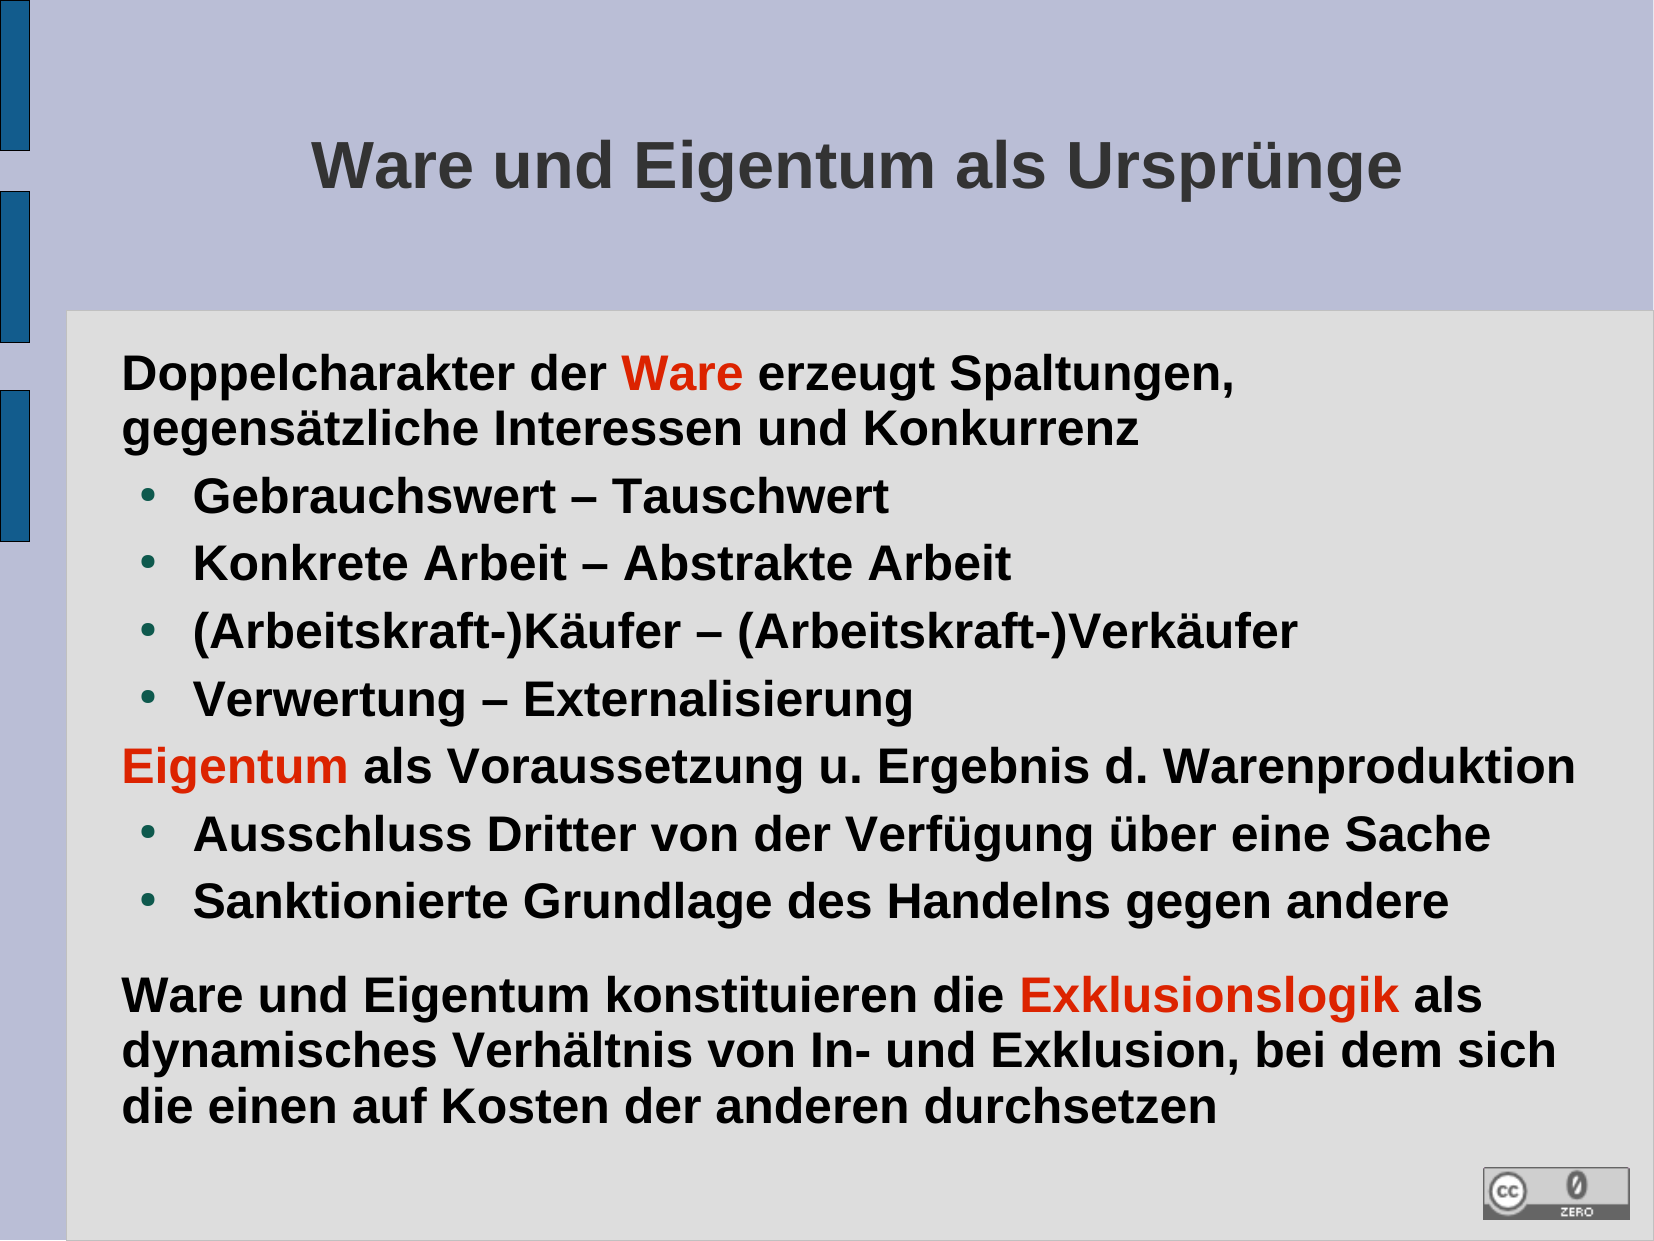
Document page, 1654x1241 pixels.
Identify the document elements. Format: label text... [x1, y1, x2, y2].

title Ware und Eigentum als Ursprünge [121, 61, 1595, 269]
picture [1483, 1167, 1630, 1220]
list Doppelcharakter der Ware erzeugt Spaltungen, gegensätzliche Interessen und Konkurrenz Gebrauchswert – Tauschwert Konkrete Arbeit – Abstrakte Arbeit (Arbeitskraft-)Käufer – (Arbeitskraft-)Verkäufer Verwertung – Externalisierung Eigentum als Voraussetzung u. Ergebnis d. Warenproduktion Ausschluss Dritter von der Verfügung über eine Sache Sanktionierte Grundlage des Handelns gegen andere Ware und Eigentum konstituieren die Exklusionslogik als dynamisches Verhältnis von In- und Exklusion, bei dem sich die einen auf Kosten der anderen durchsetzen [121, 344, 1595, 1152]
